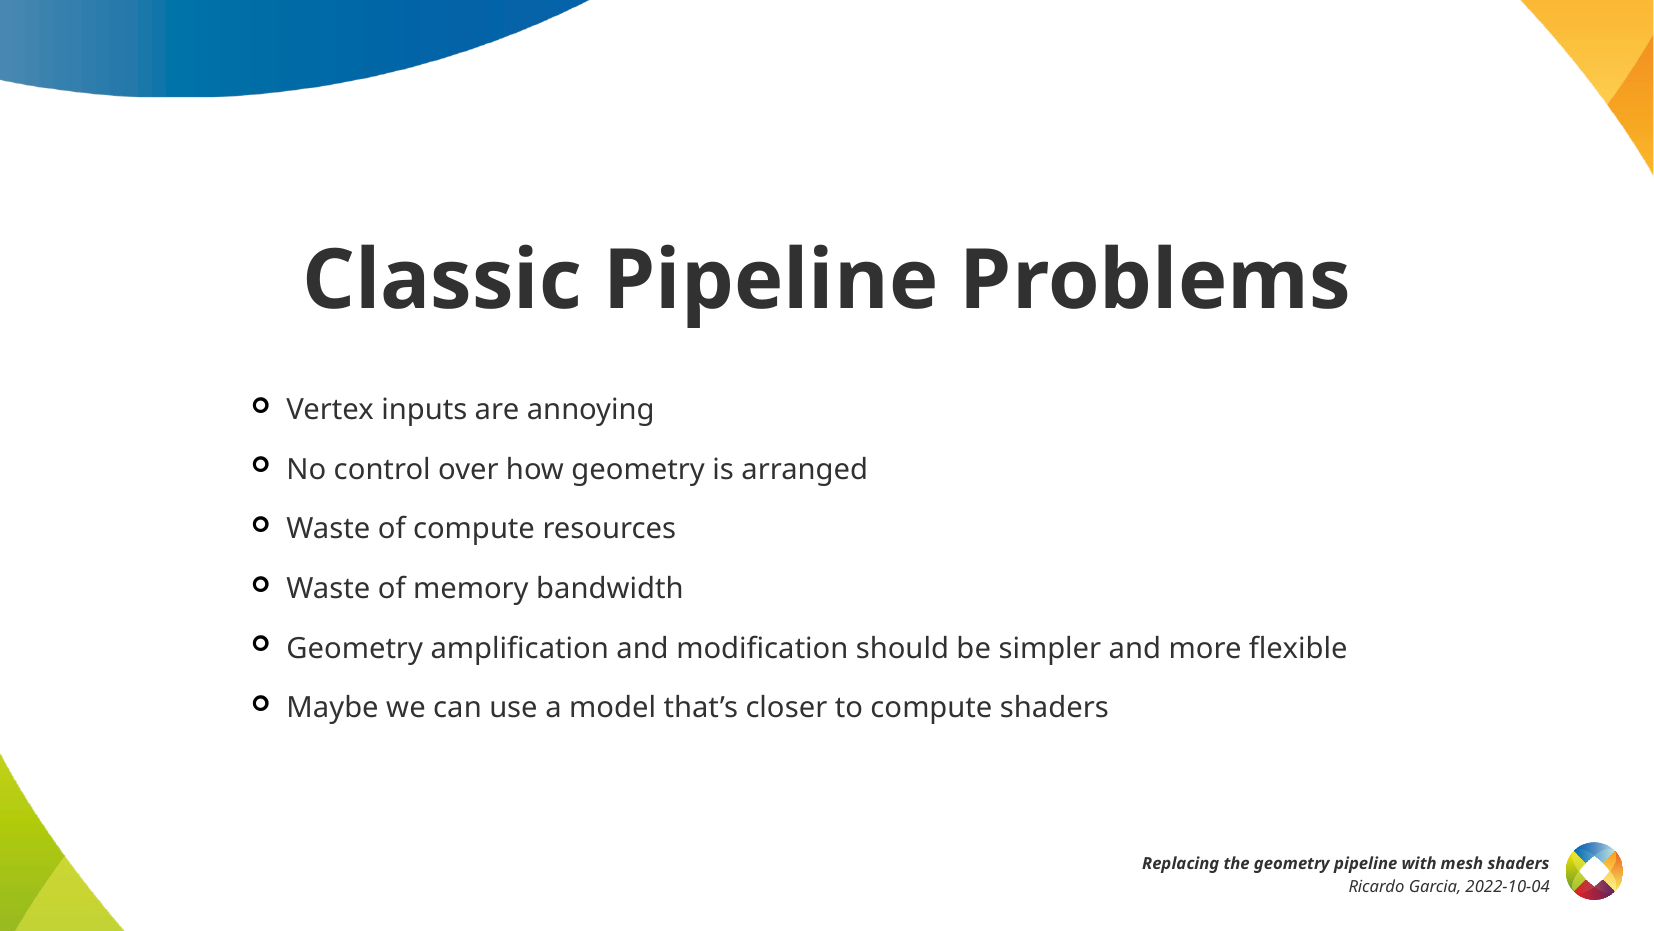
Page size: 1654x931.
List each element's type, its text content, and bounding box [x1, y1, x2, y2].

picture [0, 0, 167, 98]
text_box Vertex inputs are annoying No control over how geometry is arranged Waste of compute resources Waste of memory bandwidth Geometry amplification and modification should be simpler and more flexible Maybe we can use a model that’s closer to compute shaders [236, 361, 1418, 739]
picture [1519, 0, 1654, 178]
picture [1564, 841, 1625, 901]
picture [0, 752, 126, 931]
text_box Replacing the geometry pipeline with mesh shaders Ricardo Garcia, 2022-10-04 [147, 844, 1565, 899]
text_box Classic Pipeline Problems [236, 212, 1418, 325]
picture [215, 0, 591, 98]
